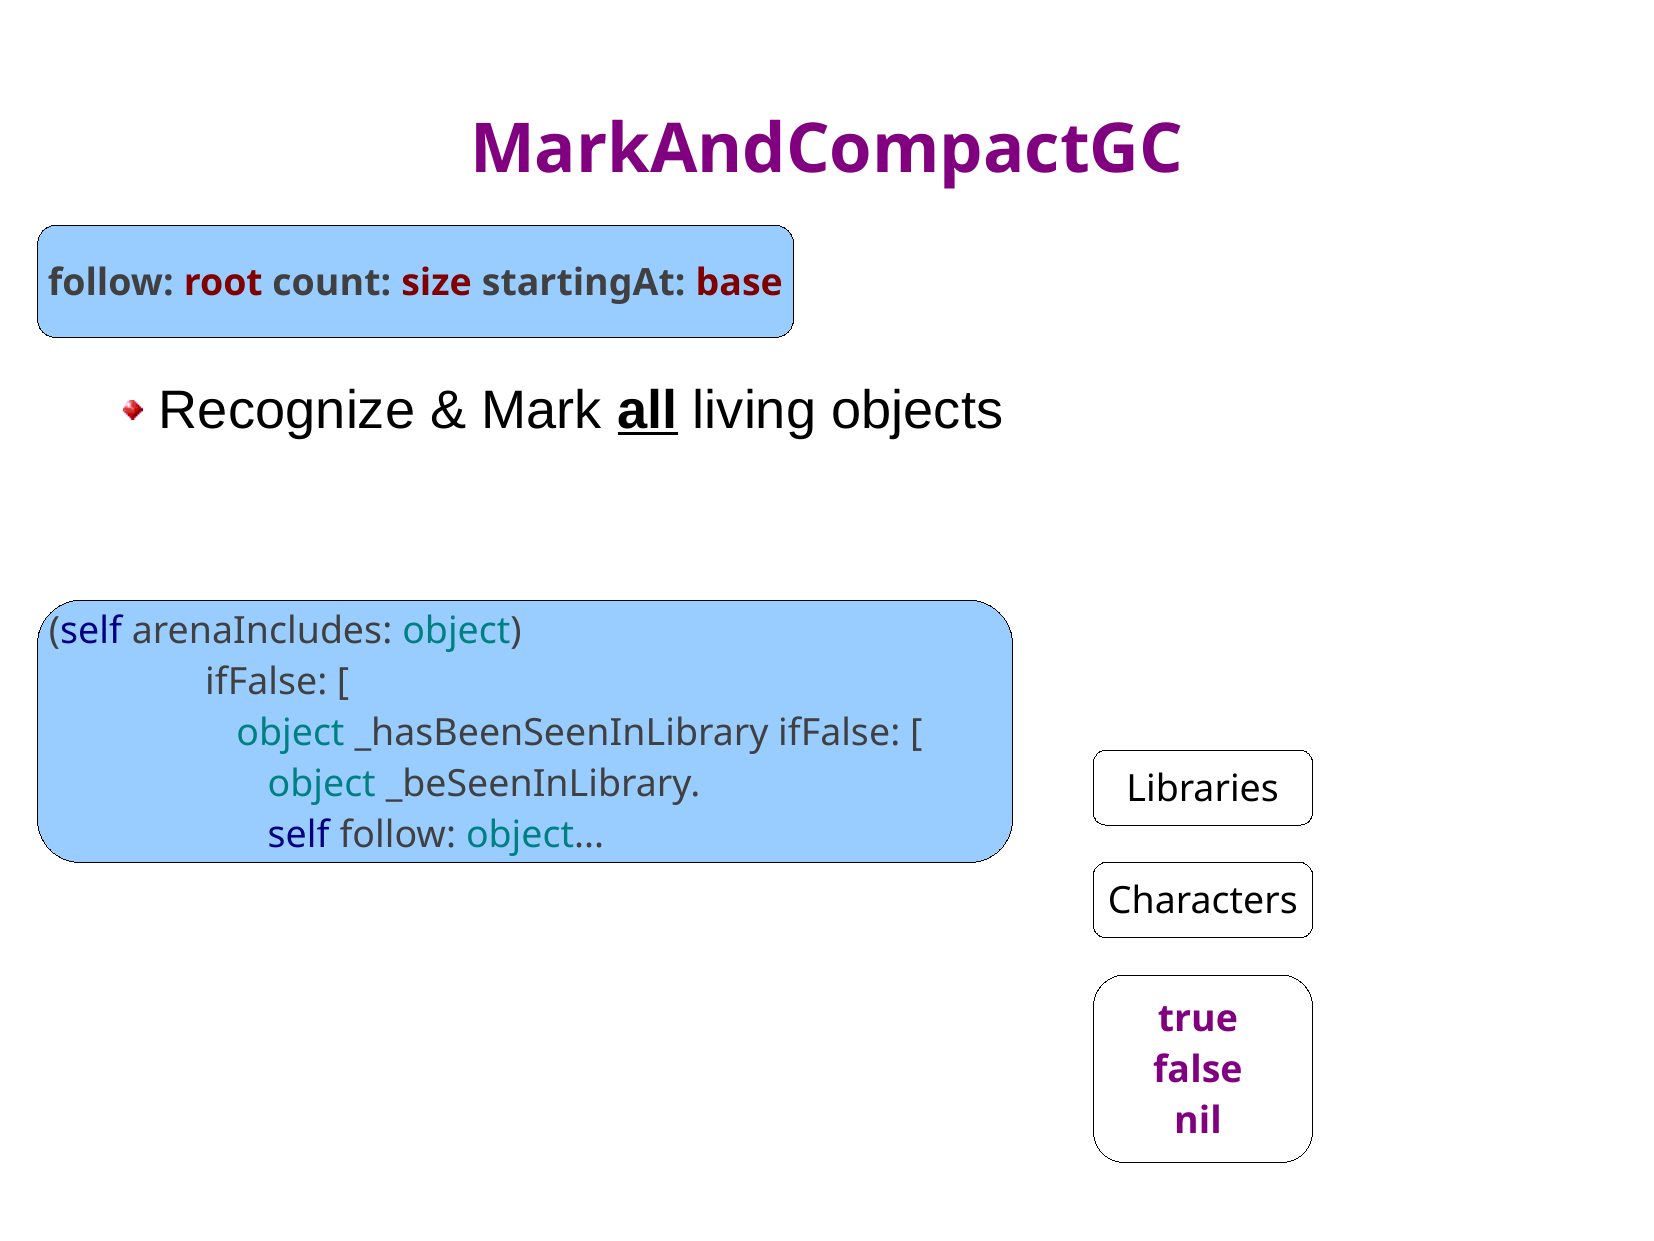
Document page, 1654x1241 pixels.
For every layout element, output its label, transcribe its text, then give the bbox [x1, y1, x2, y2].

text_box follow: root count: size startingAt: base [37, 225, 794, 338]
text_box Recognize & Mark all living objects [37, 372, 1051, 556]
text_box Libraries [1093, 750, 1313, 826]
text_box Characters [1093, 862, 1313, 938]
text_box MarkAndCompactGC [143, 91, 1511, 209]
text_box true false nil [1093, 975, 1313, 1163]
text_box (self arenaIncludes: object) ifFalse: [ object _hasBeenSeenInLibrary ifFalse: [ object _beSeenInLibrary. self follow: object... [37, 600, 1013, 863]
